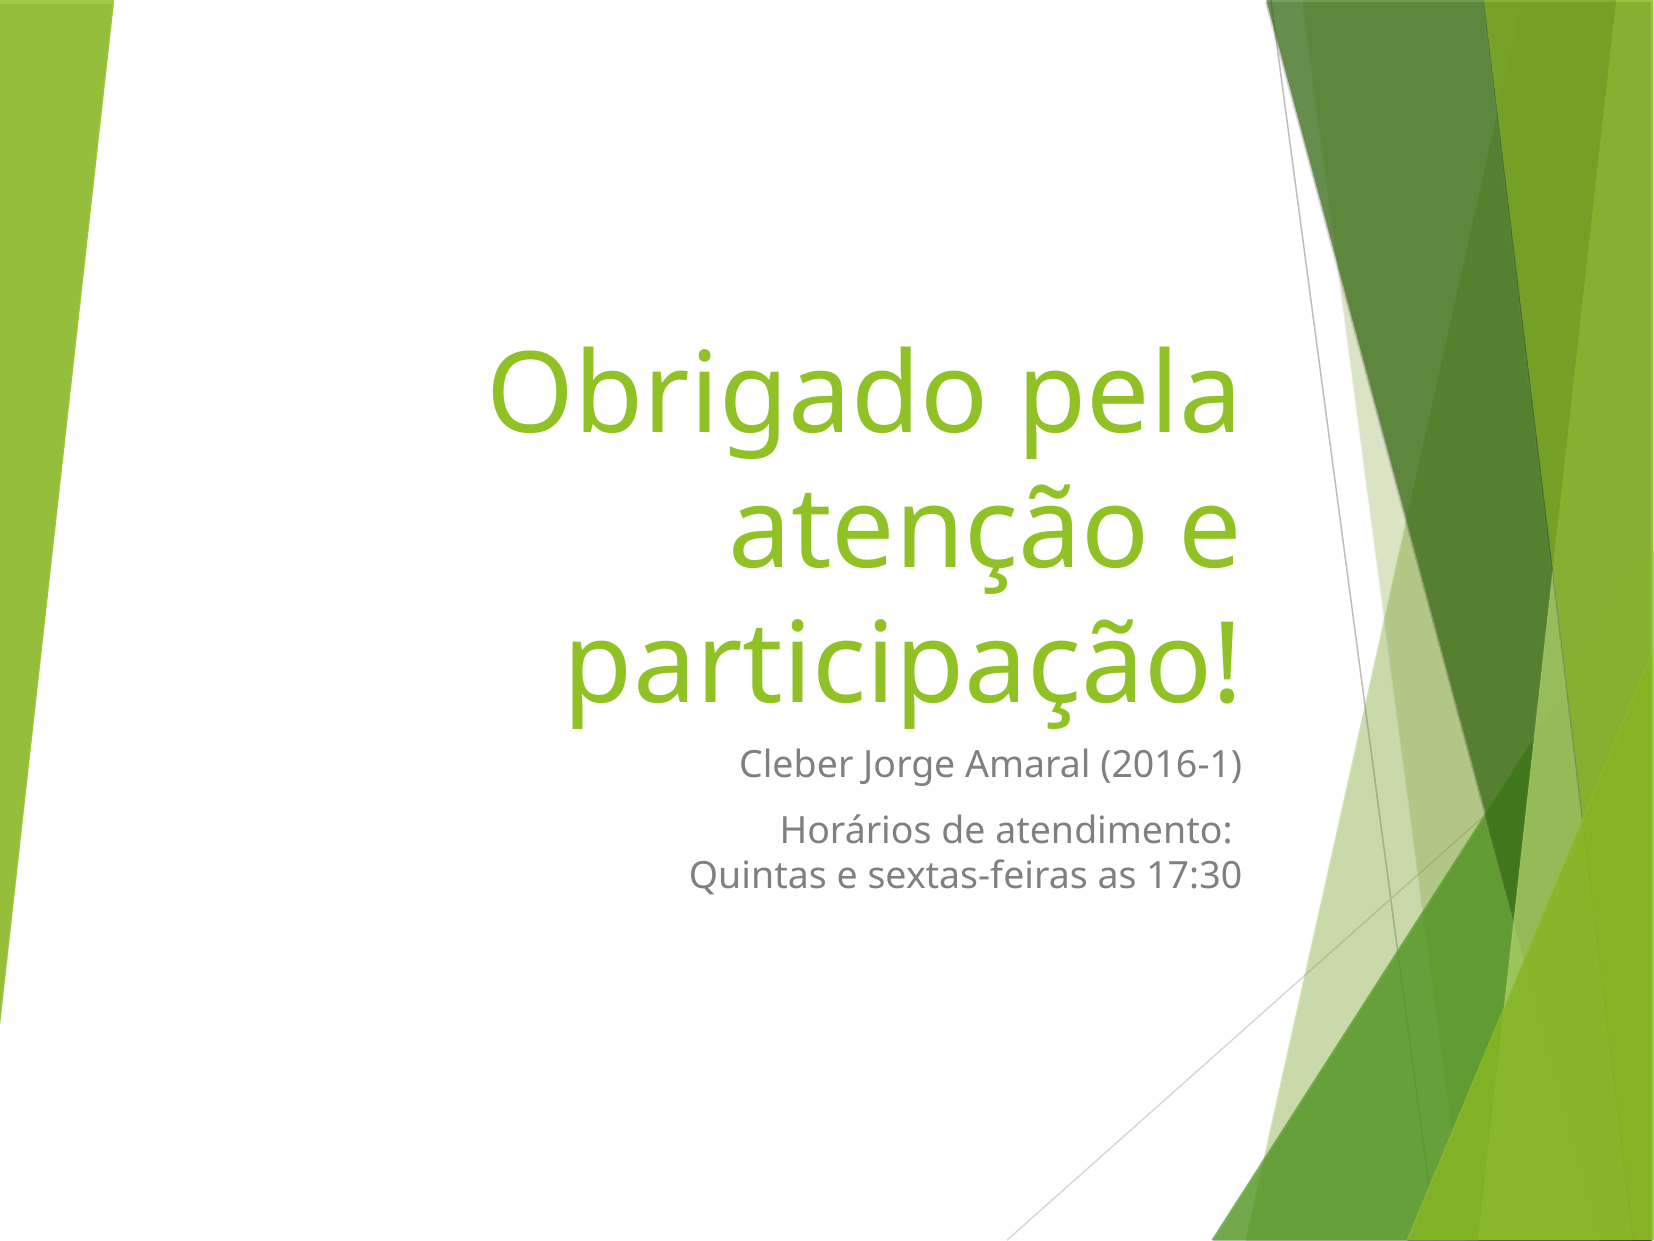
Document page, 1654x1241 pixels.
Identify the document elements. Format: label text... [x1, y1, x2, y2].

subtitle Cleber Jorge Amaral (2016-1) Horários de atendimento: Quintas e sextas-feiras as 17:30 [204, 732, 1258, 1153]
title Obrigado pela atenção e participação! [204, 434, 1258, 732]
